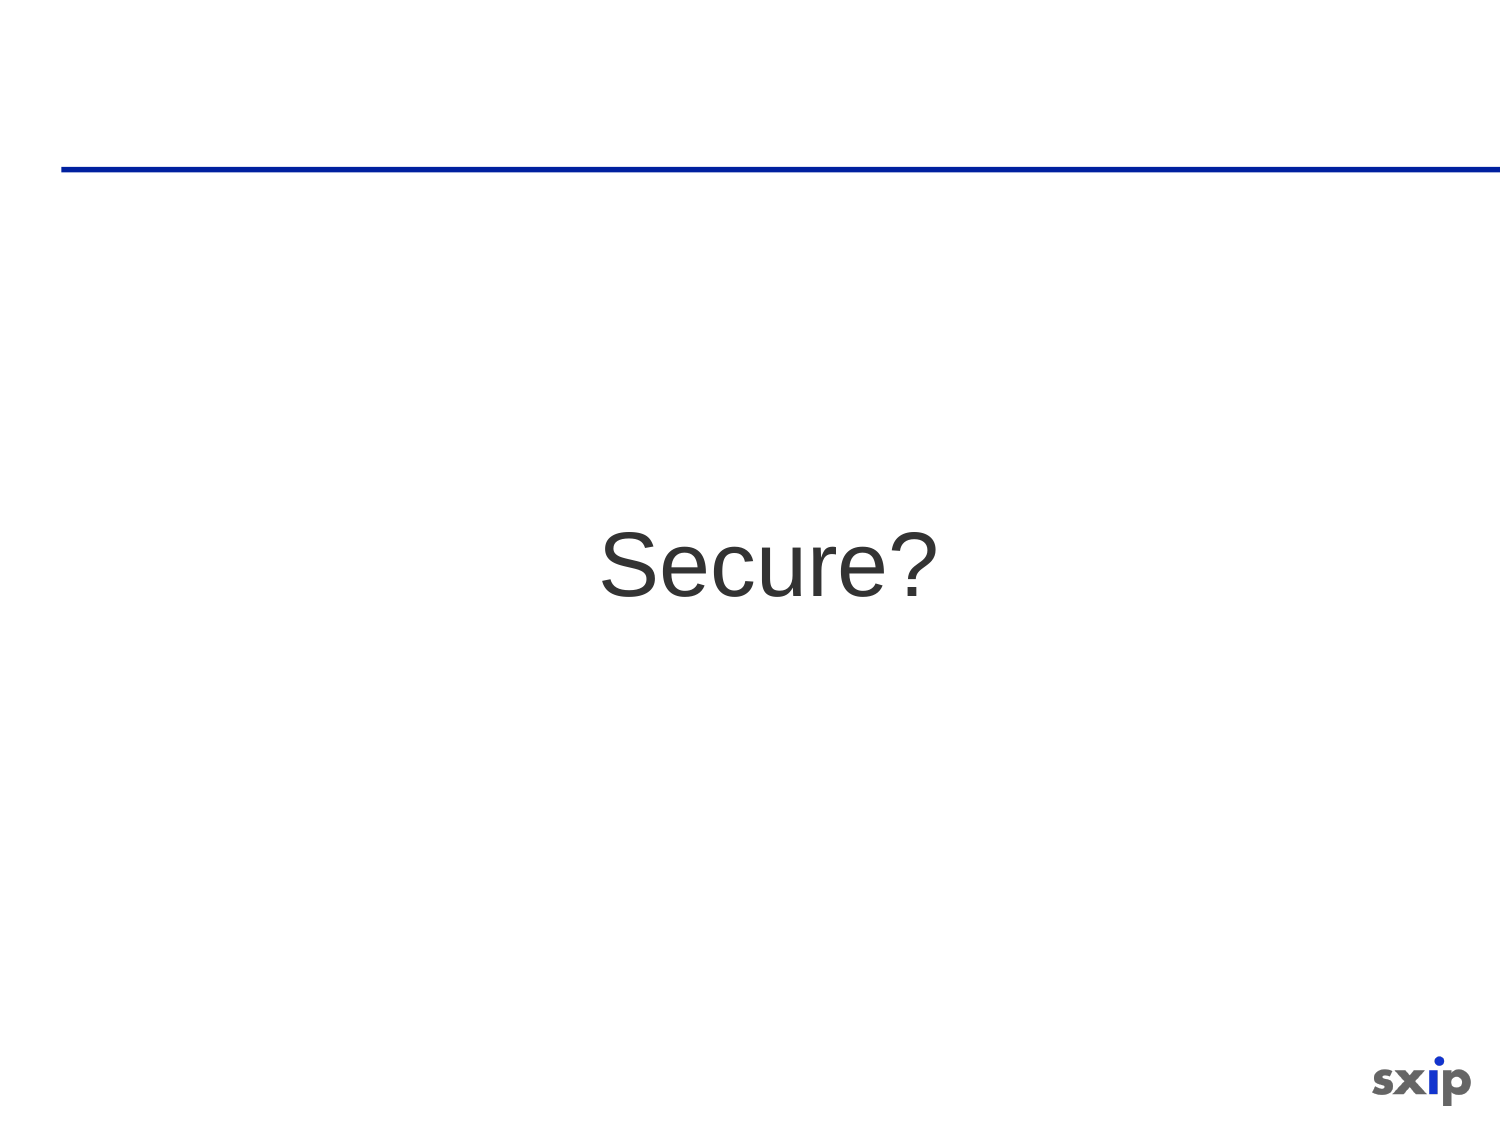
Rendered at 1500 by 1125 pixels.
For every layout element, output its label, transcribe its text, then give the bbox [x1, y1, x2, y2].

list Secure? [537, 499, 971, 631]
picture [1372, 1056, 1471, 1106]
